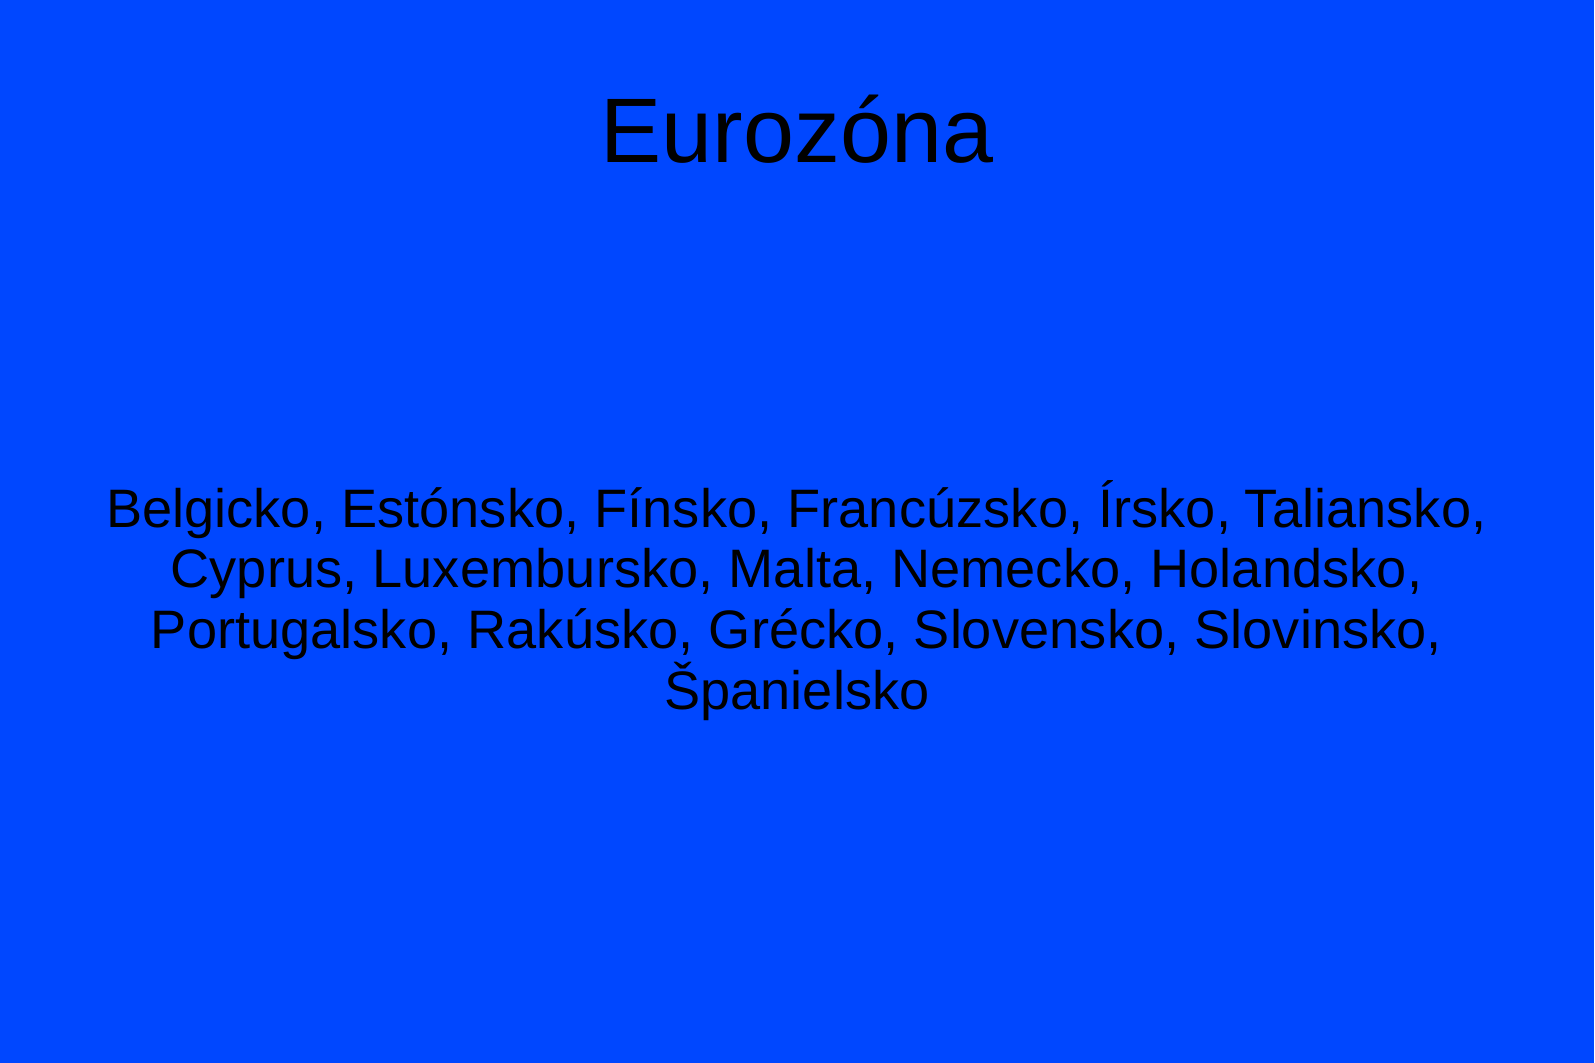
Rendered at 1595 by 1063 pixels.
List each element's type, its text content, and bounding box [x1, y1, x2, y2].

title Eurozóna [79, 49, 1515, 213]
subtitle Belgicko, Estónsko, Fínsko, Francúzsko, Írsko, Taliansko, Cyprus, Luxembursko, Malta, Nemecko, Holandsko, Portugalsko, Rakúsko, Grécko, Slovensko, Slovinsko, Španielsko [79, 256, 1515, 943]
